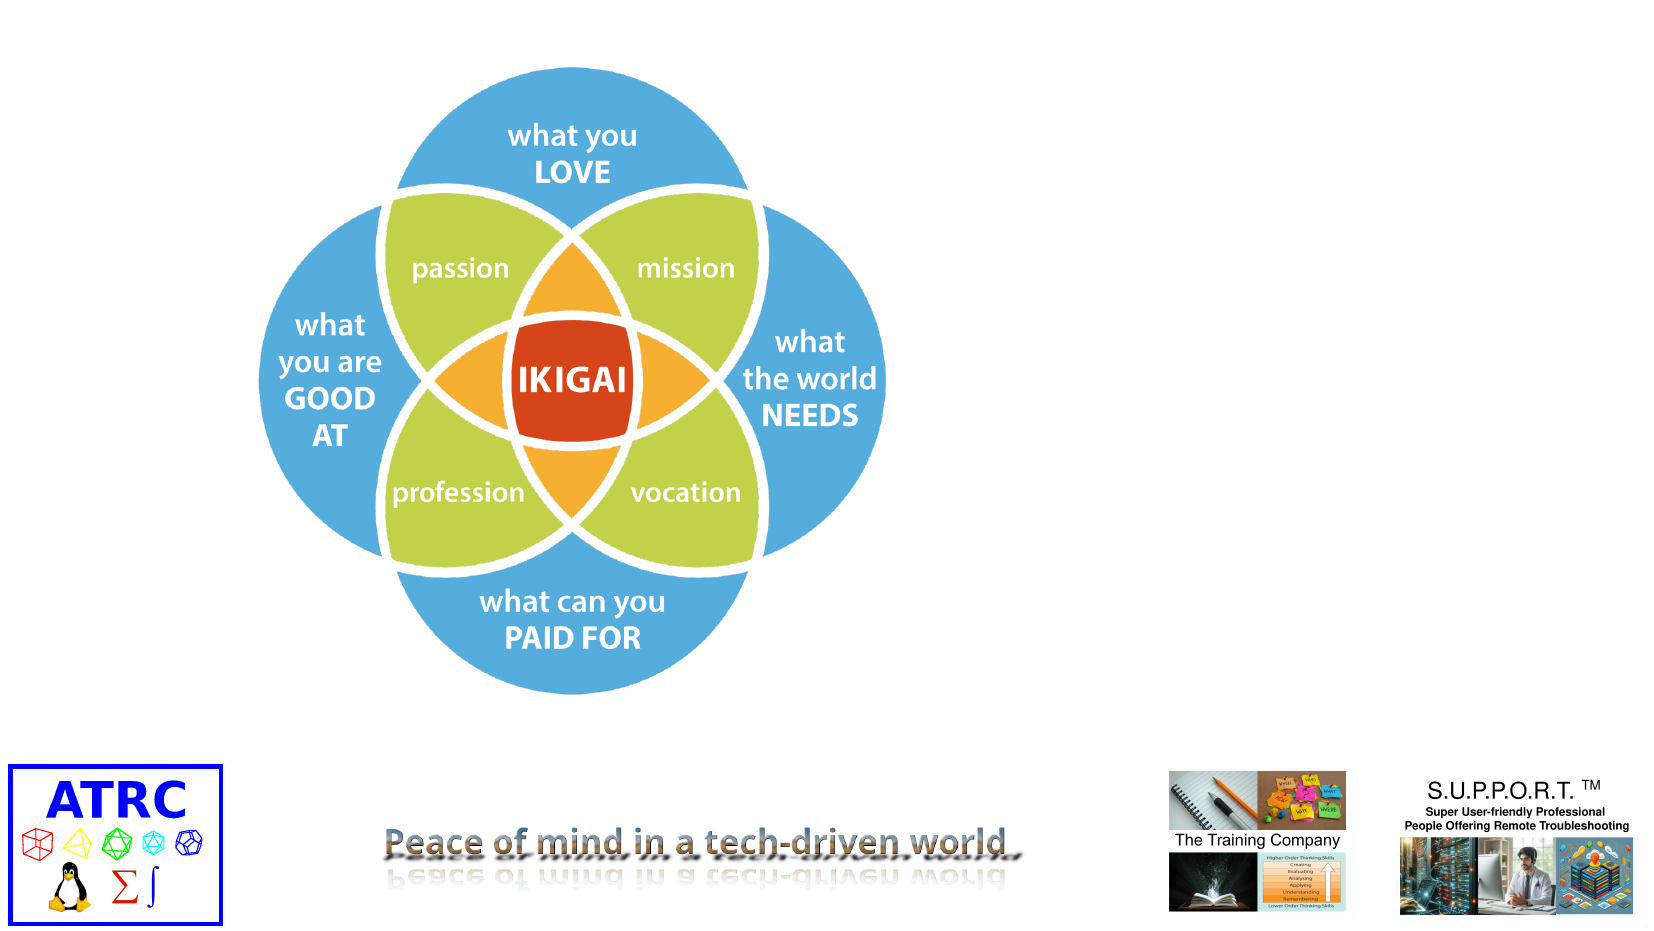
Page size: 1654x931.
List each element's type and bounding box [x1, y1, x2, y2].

picture [8, 0, 1002, 926]
picture [380, 814, 1026, 904]
picture [1157, 762, 1358, 922]
picture [1384, 768, 1652, 930]
